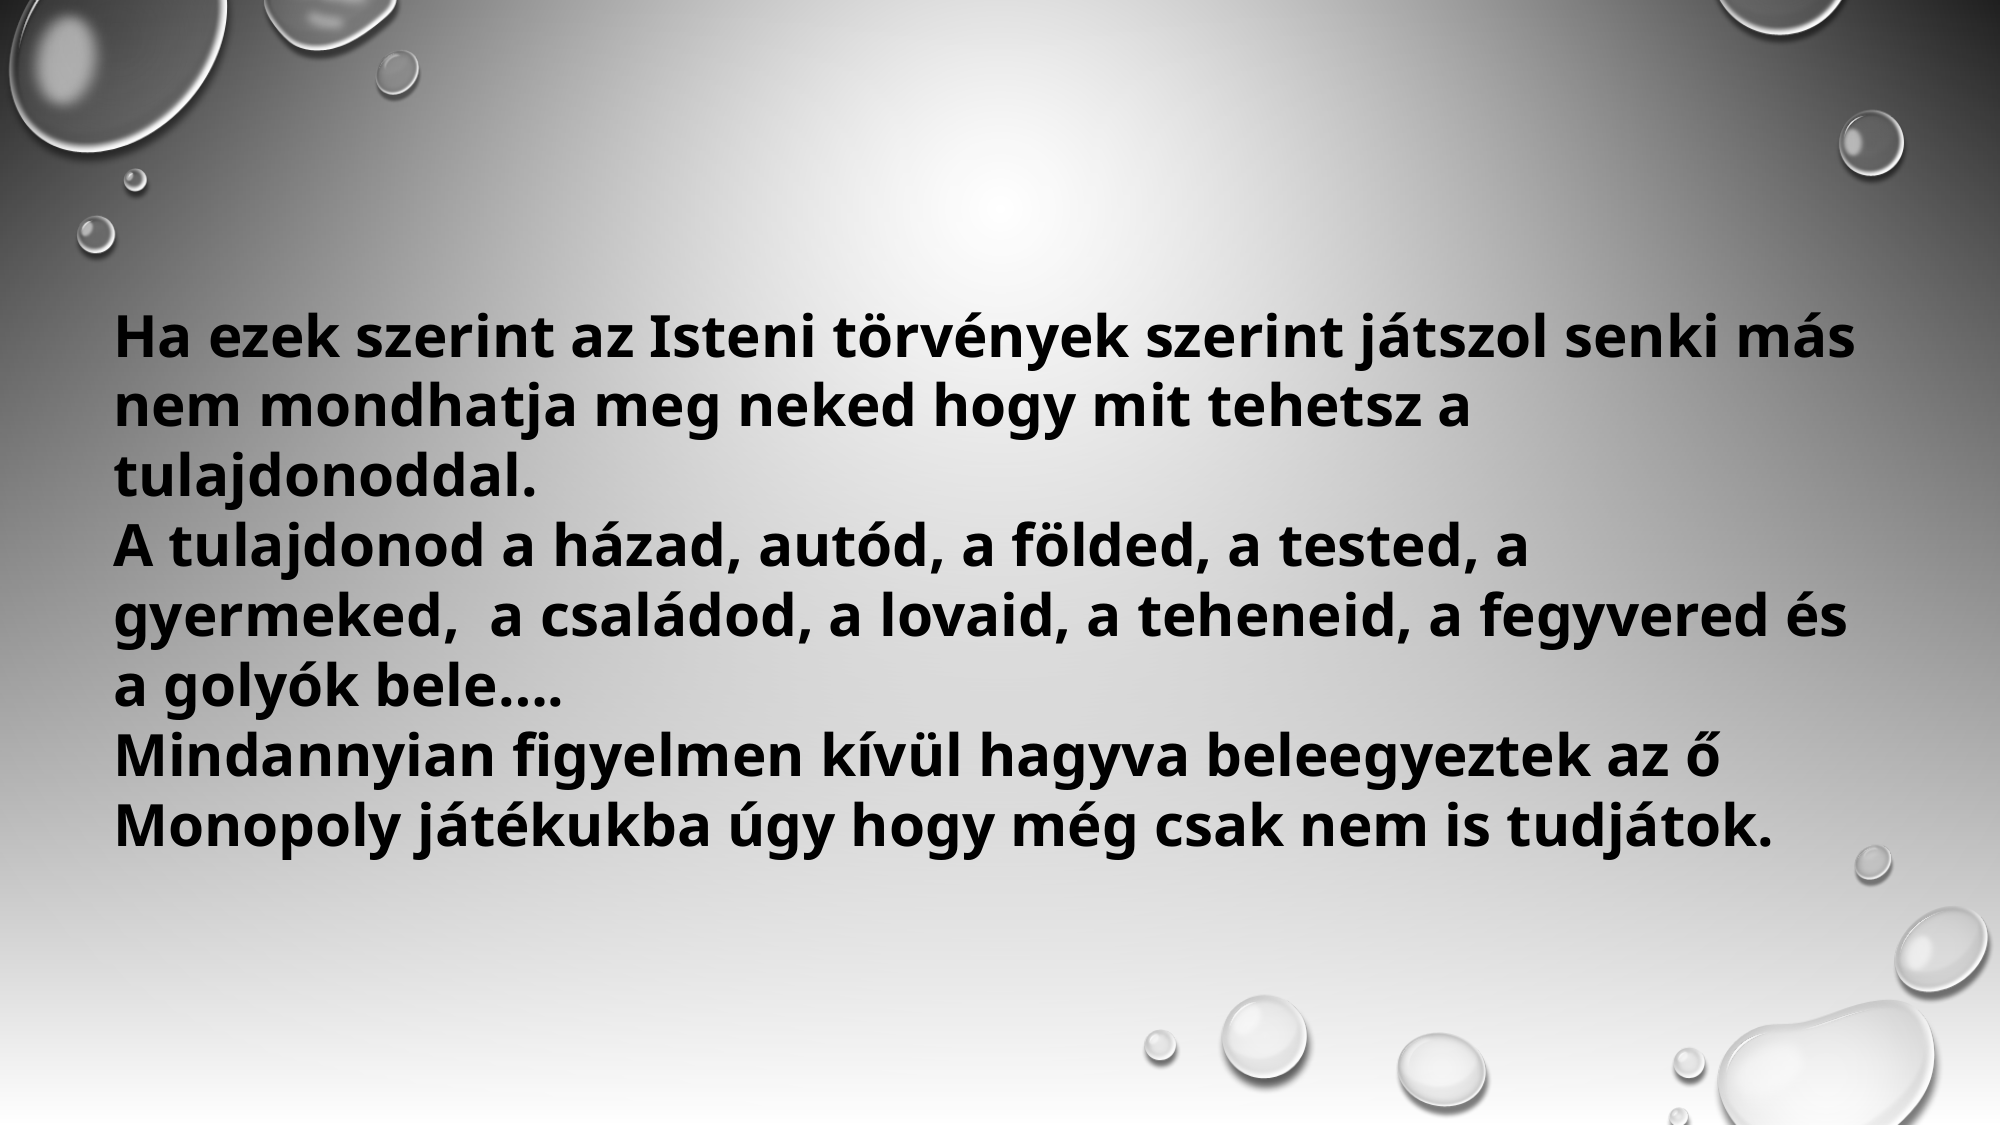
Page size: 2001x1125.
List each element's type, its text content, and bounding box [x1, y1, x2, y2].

text_box Ha ezek szerint az Isteni törvények szerint játszol senki más nem mondhatja meg neked hogy mit tehetsz a tulajdonoddal. A tulajdonod a házad, autód, a földed, a tested, a gyermeked, a családod, a lovaid, a teheneid, a fegyvered és a golyók bele…. Mindannyian figyelmen kívül hagyva beleegyeztek az ő Monopoly játékukba úgy hogy még csak nem is tudjátok. [98, 291, 1902, 866]
picture [0, 0, 2000, 1125]
